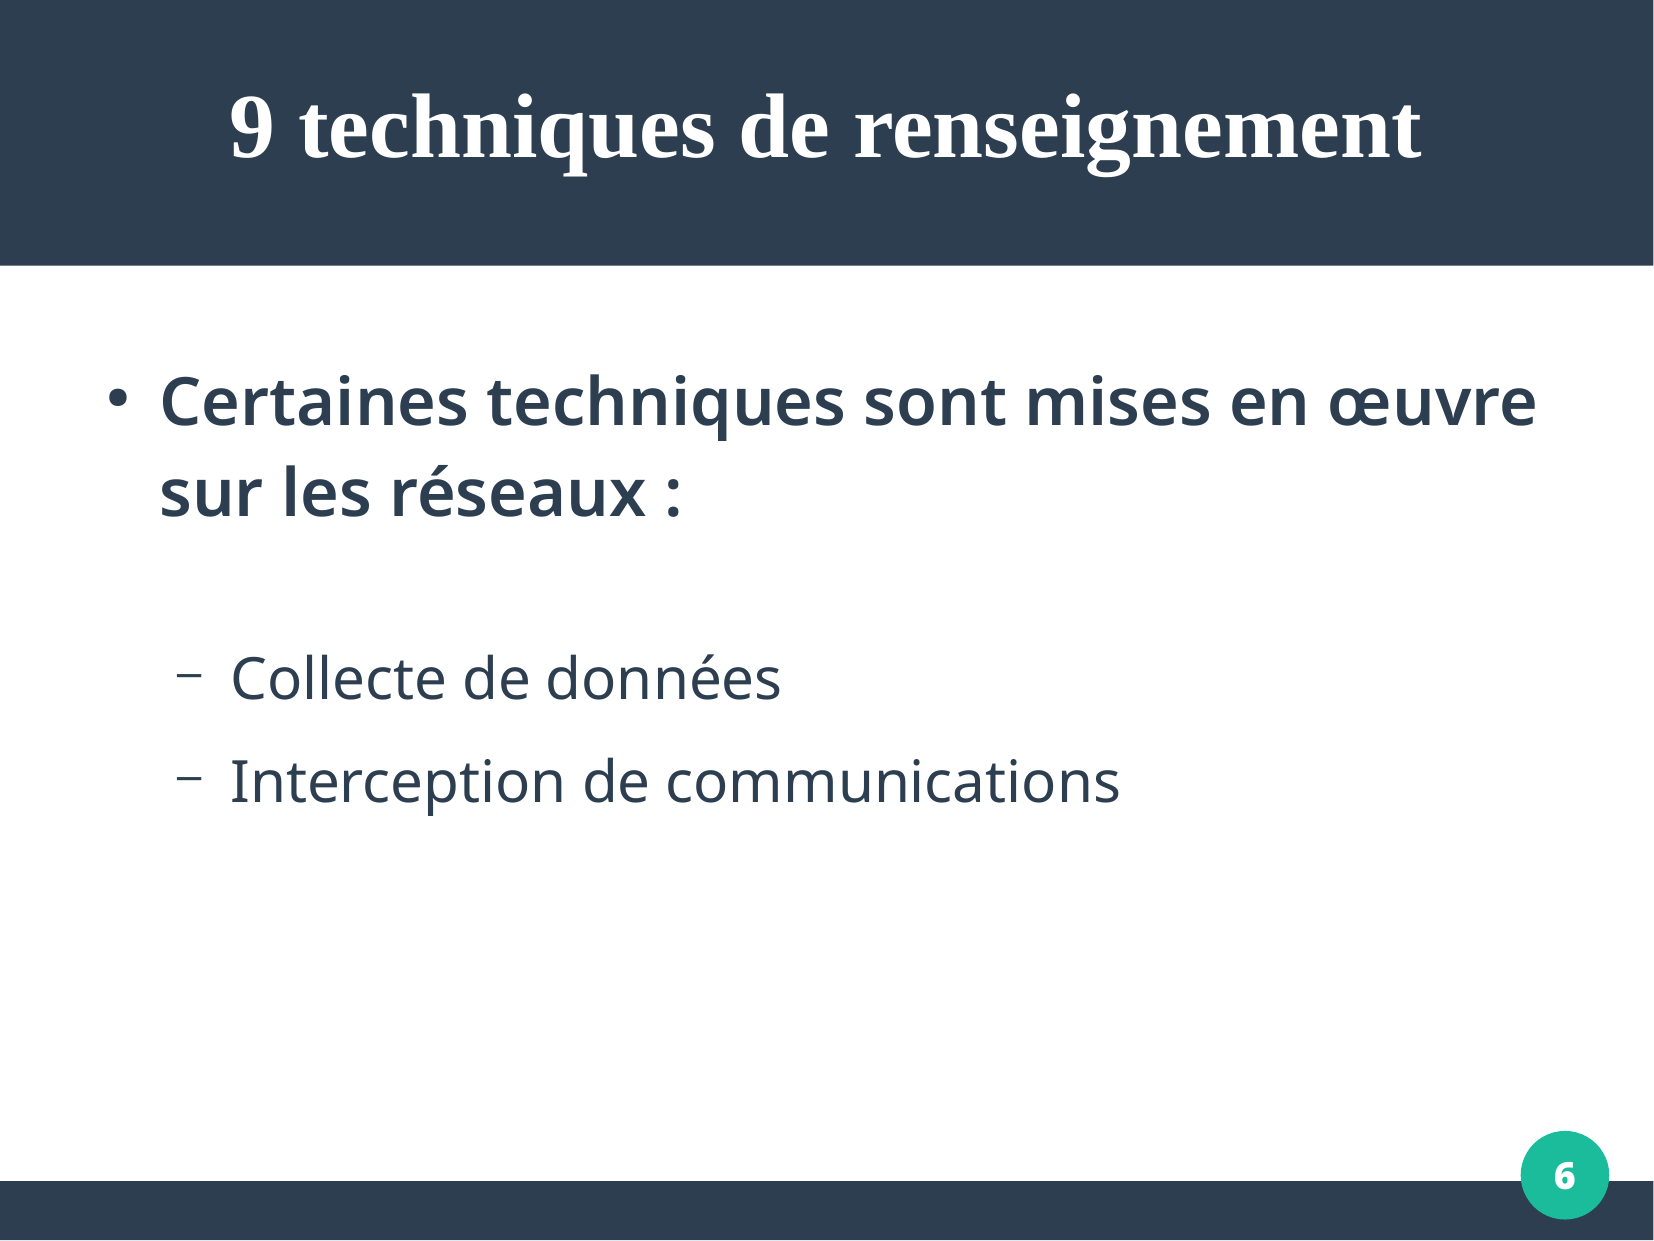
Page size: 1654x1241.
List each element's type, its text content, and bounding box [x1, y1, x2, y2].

title 9 techniques de renseignement [59, 49, 1595, 207]
list Certaines techniques sont mises en œuvre sur les réseaux : Collecte de données Interception de communications [88, 354, 1565, 886]
